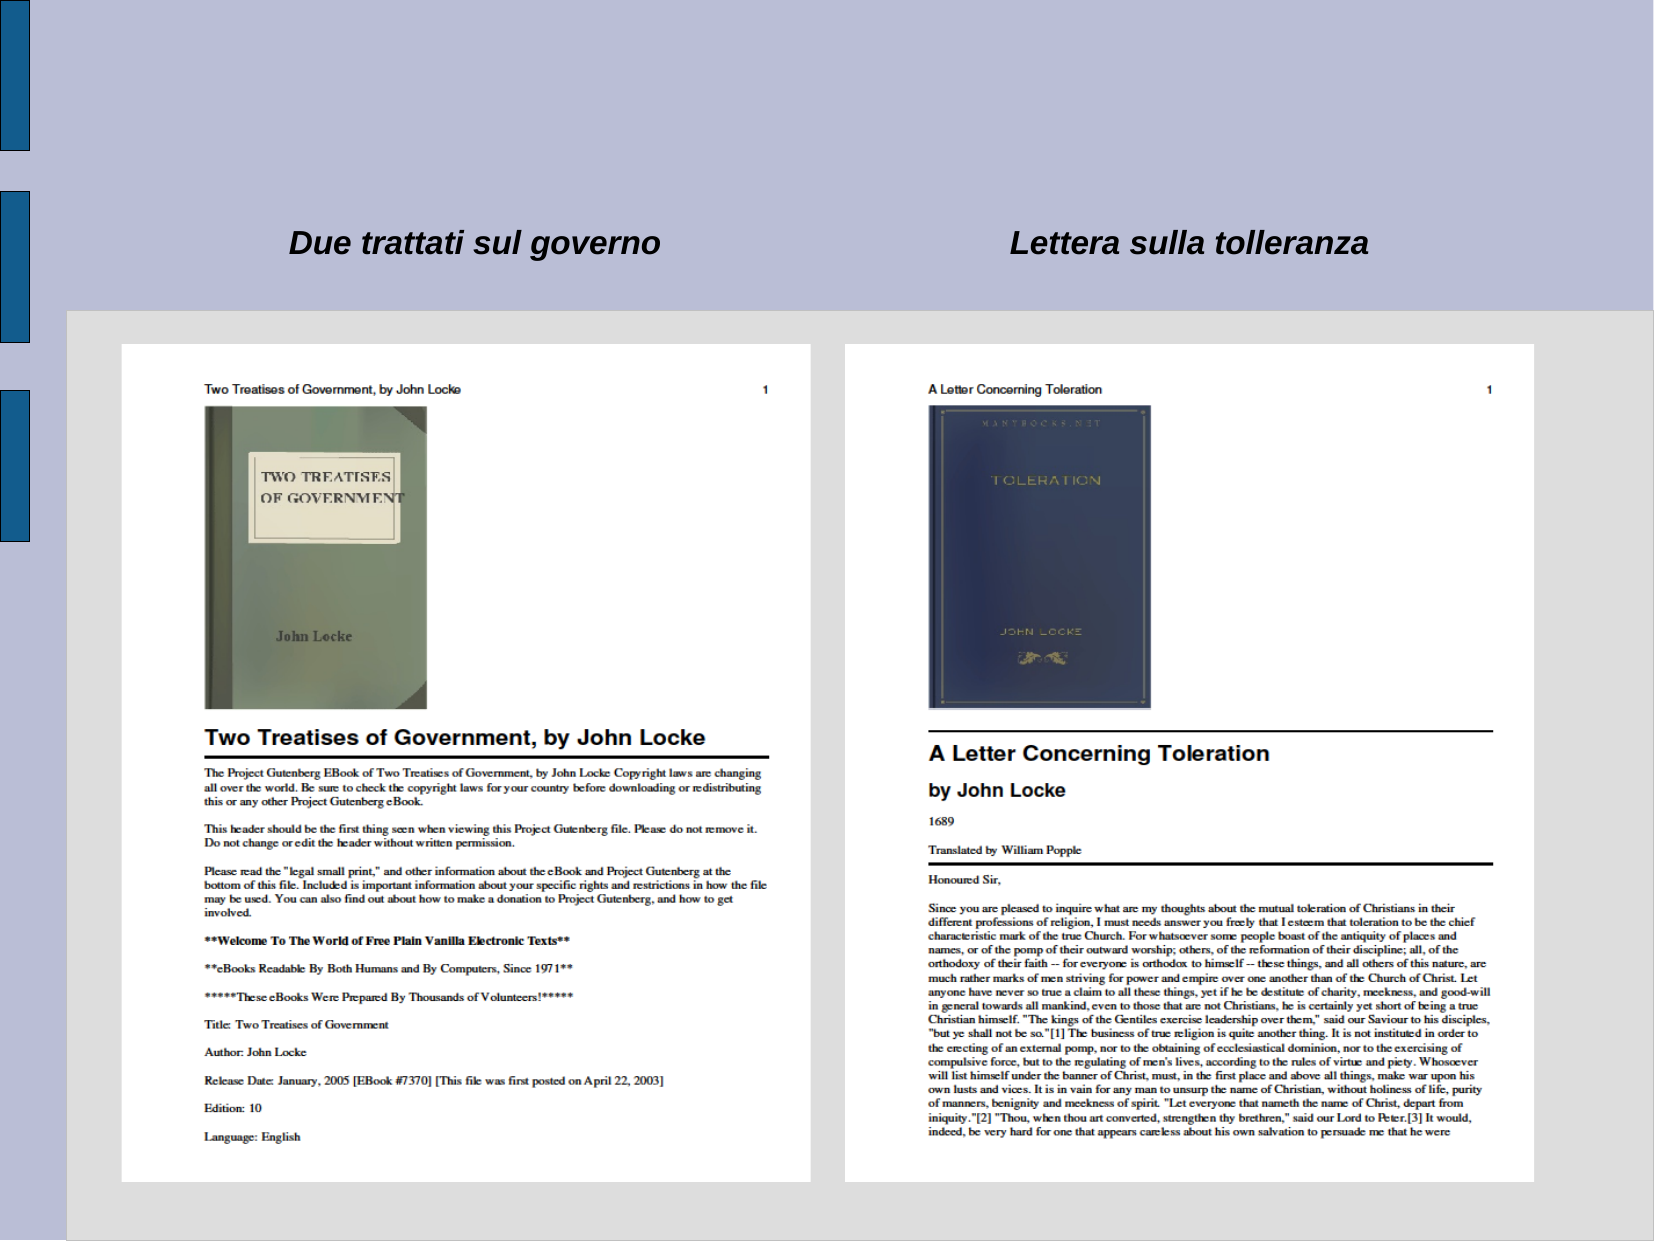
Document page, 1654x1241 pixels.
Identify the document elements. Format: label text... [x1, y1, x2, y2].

chart [845, 344, 1535, 1182]
title [121, 91, 1534, 299]
text_box Lettera sulla tolleranza [909, 224, 1471, 284]
chart [121, 344, 811, 1182]
text_box Due trattati sul governo [194, 224, 756, 284]
